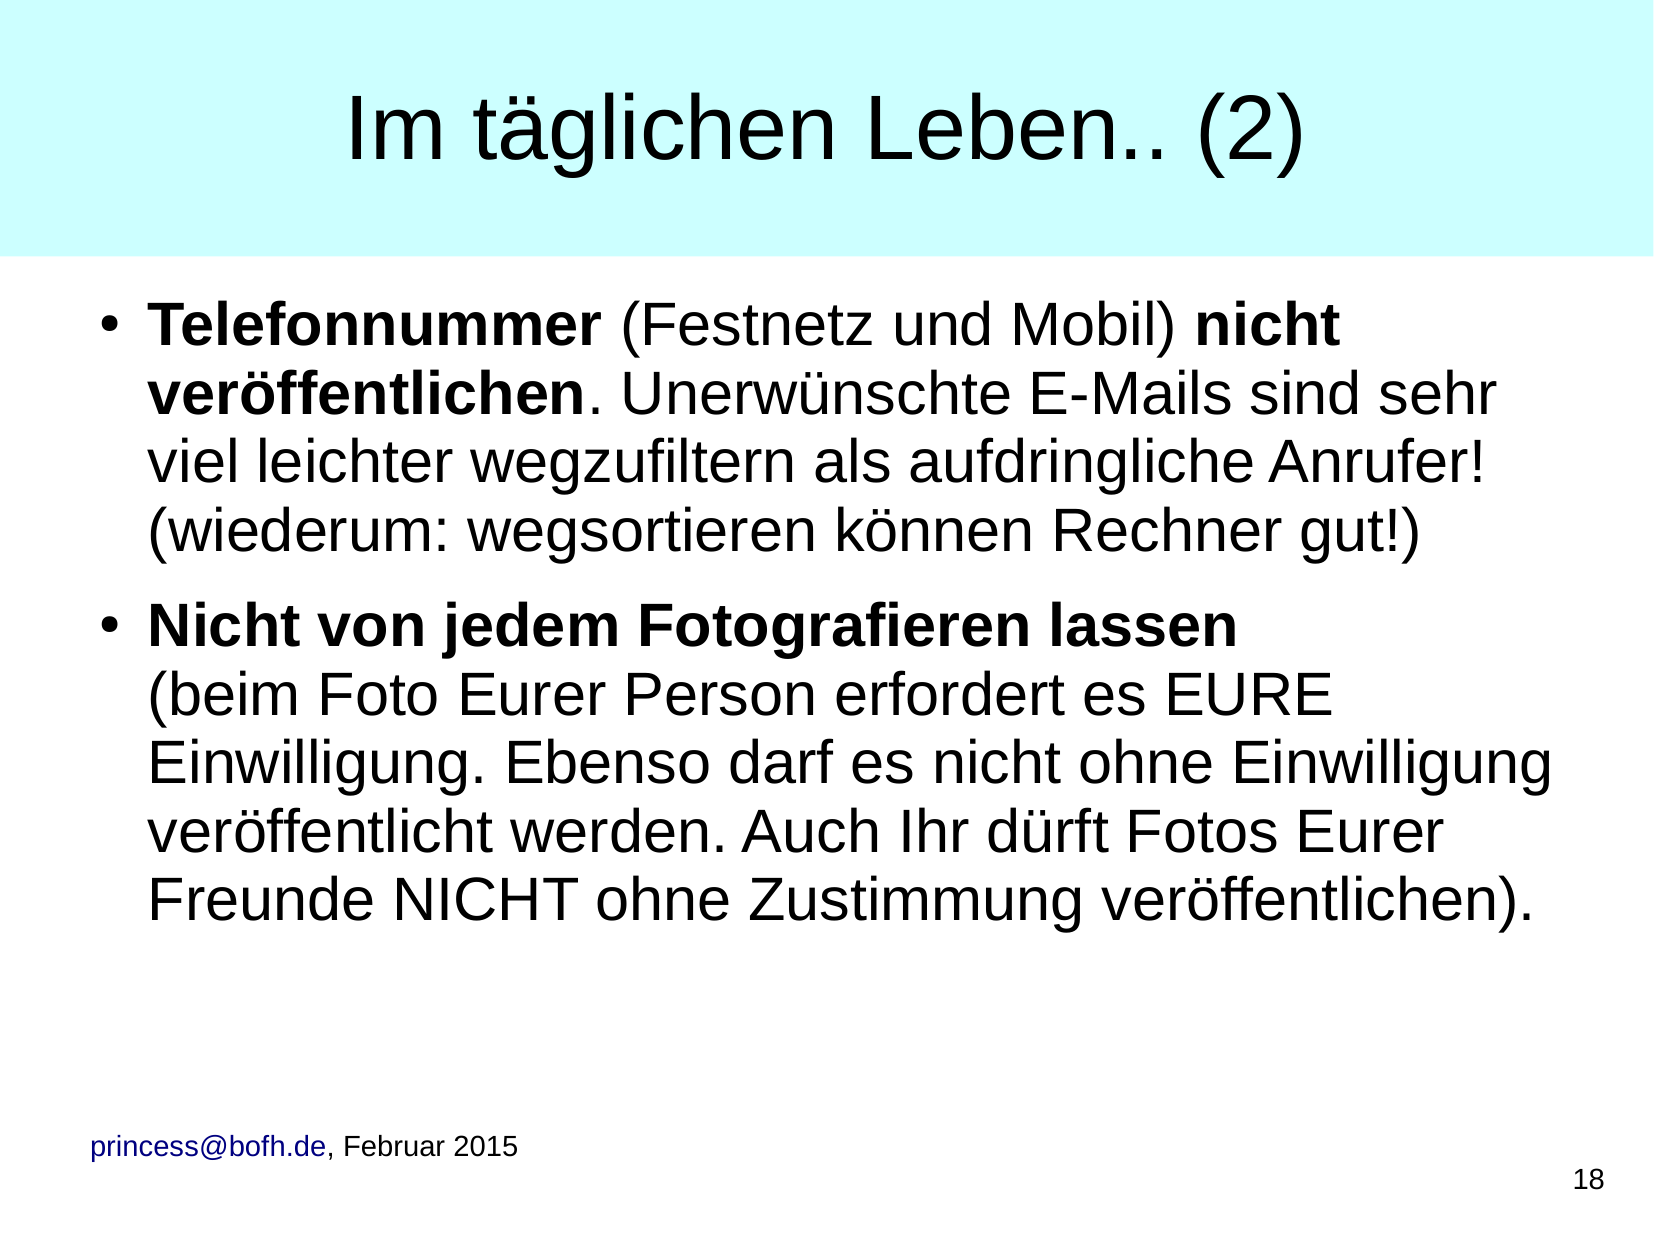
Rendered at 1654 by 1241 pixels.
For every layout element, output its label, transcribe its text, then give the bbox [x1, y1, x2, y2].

list Telefonnummer (Festnetz und Mobil) nicht veröffentlichen. Unerwünschte E-Mails sind sehr viel leichter wegzufiltern als aufdringliche Anrufer! (wiederum: wegsortieren können Rechner gut!) Nicht von jedem Fotografieren lassen (beim Foto Eurer Person erfordert es EURE Einwilligung. Ebenso darf es nicht ohne Einwilligung veröffentlicht werden. Auch Ihr dürft Fotos Eurer Freunde NICHT ohne Zustimmung veröffentlichen). [82, 290, 1571, 1010]
title Im täglichen Leben.. (2) [0, 0, 1654, 257]
